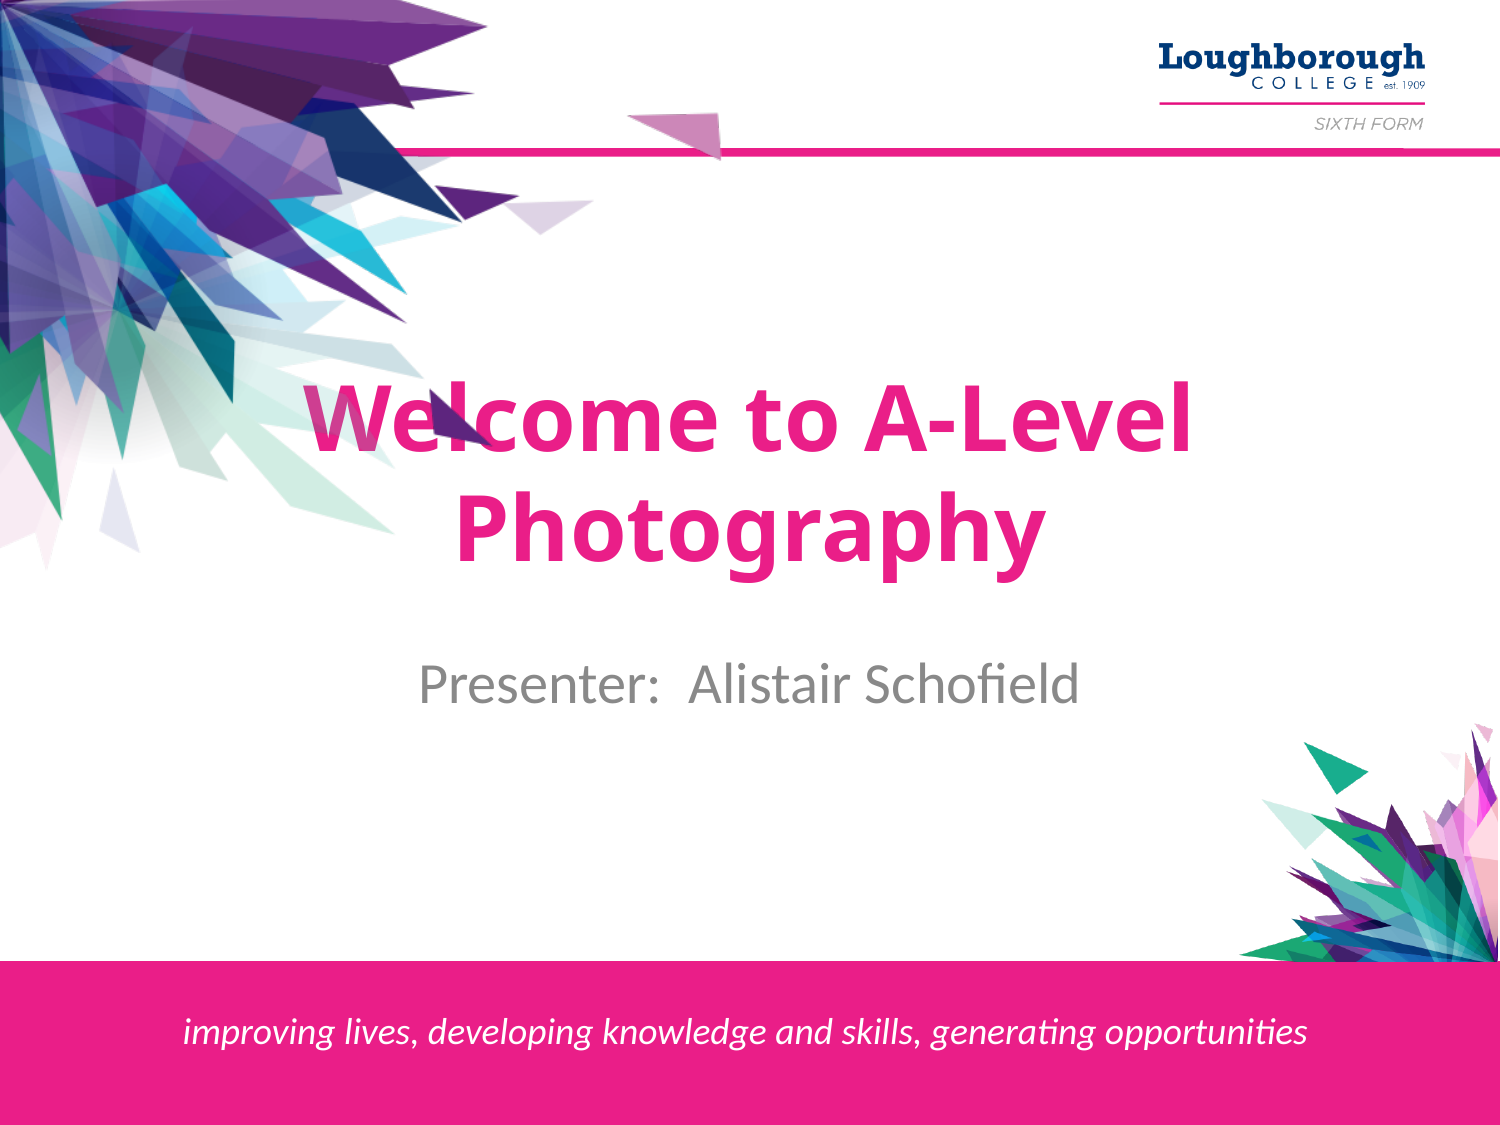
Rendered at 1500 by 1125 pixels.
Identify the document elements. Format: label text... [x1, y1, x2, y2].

picture [0, 0, 739, 642]
title Welcome to A-Level Photography [739, 349, 1388, 591]
subtitle Presenter: Alistair Schofield [225, 637, 1276, 925]
picture [1180, 646, 1498, 962]
